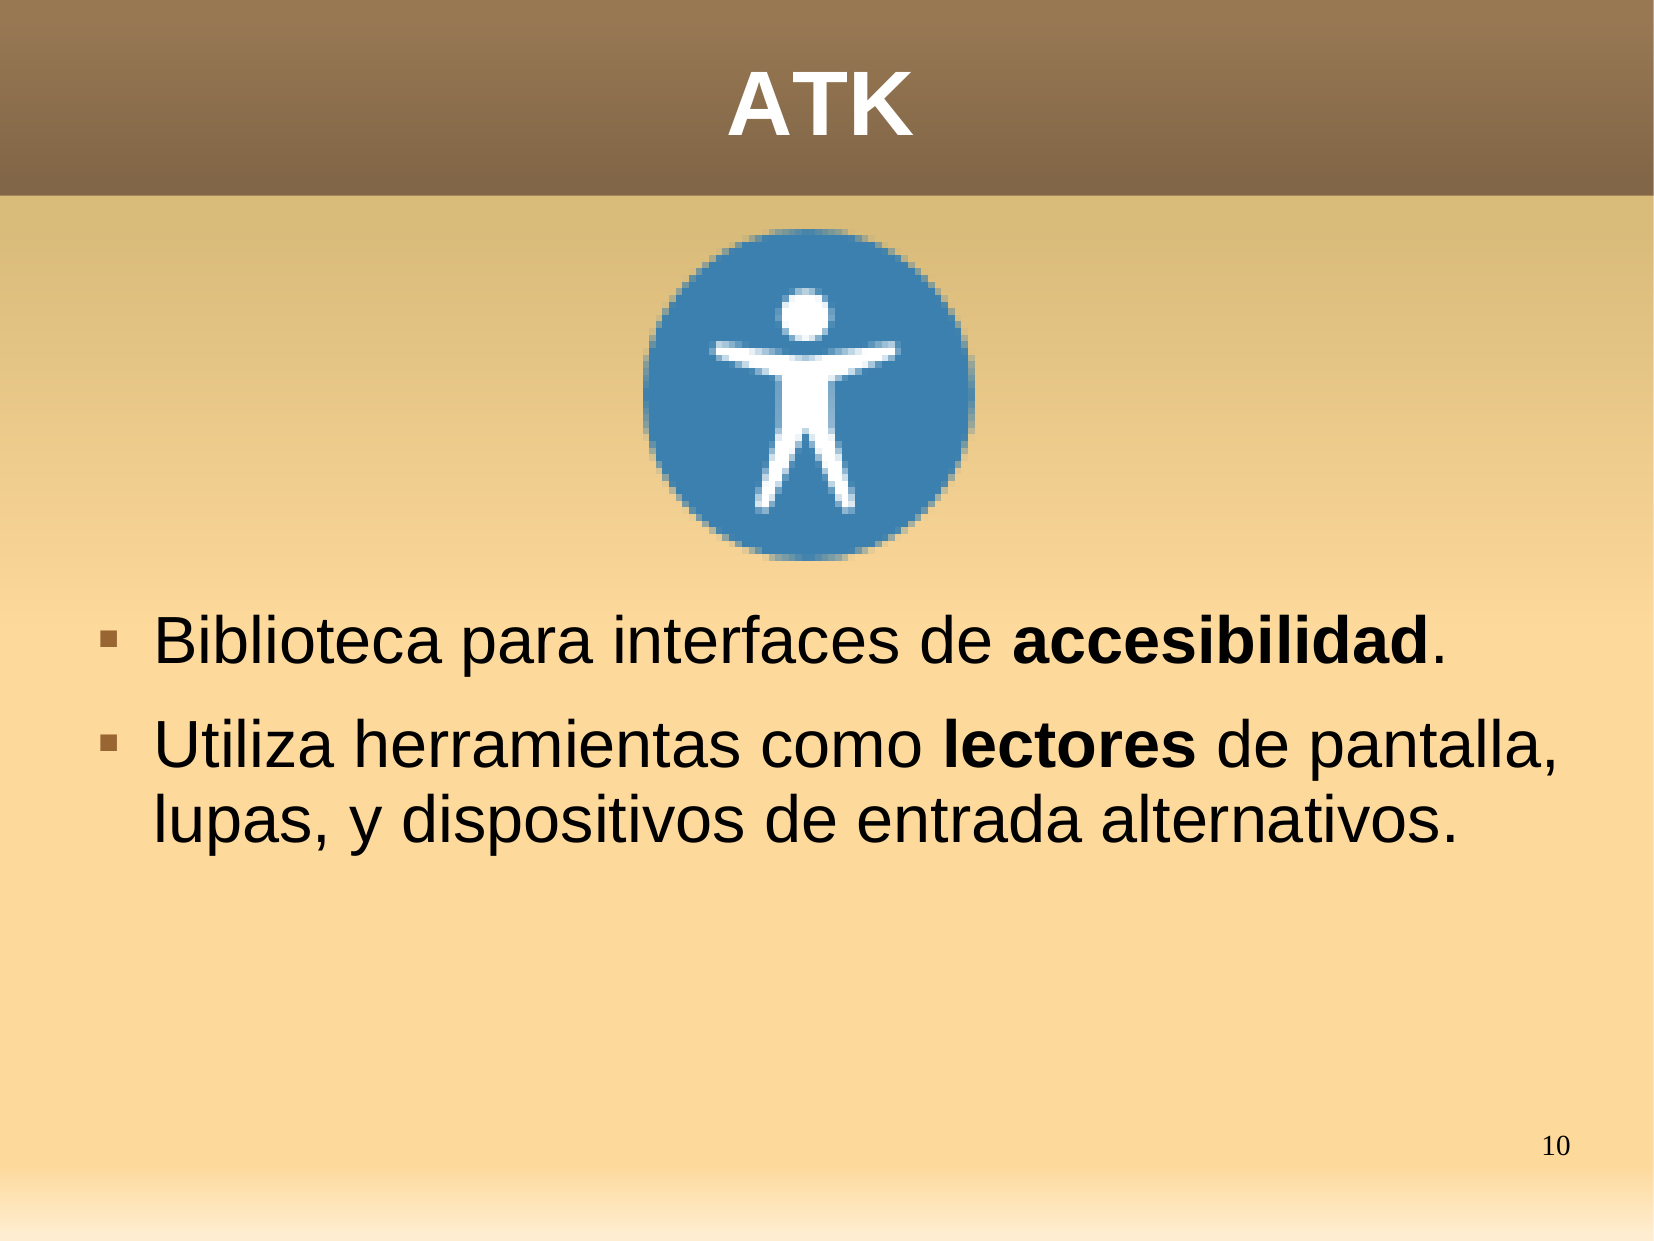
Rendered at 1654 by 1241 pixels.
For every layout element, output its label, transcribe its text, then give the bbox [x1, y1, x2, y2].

title ATK [76, 7, 1565, 200]
list Biblioteca para interfaces de accesibilidad. Utiliza herramientas como lectores de pantalla, lupas, y dispositivos de entrada alternativos. [82, 290, 1571, 1094]
picture [0, 0, 1654, 1241]
